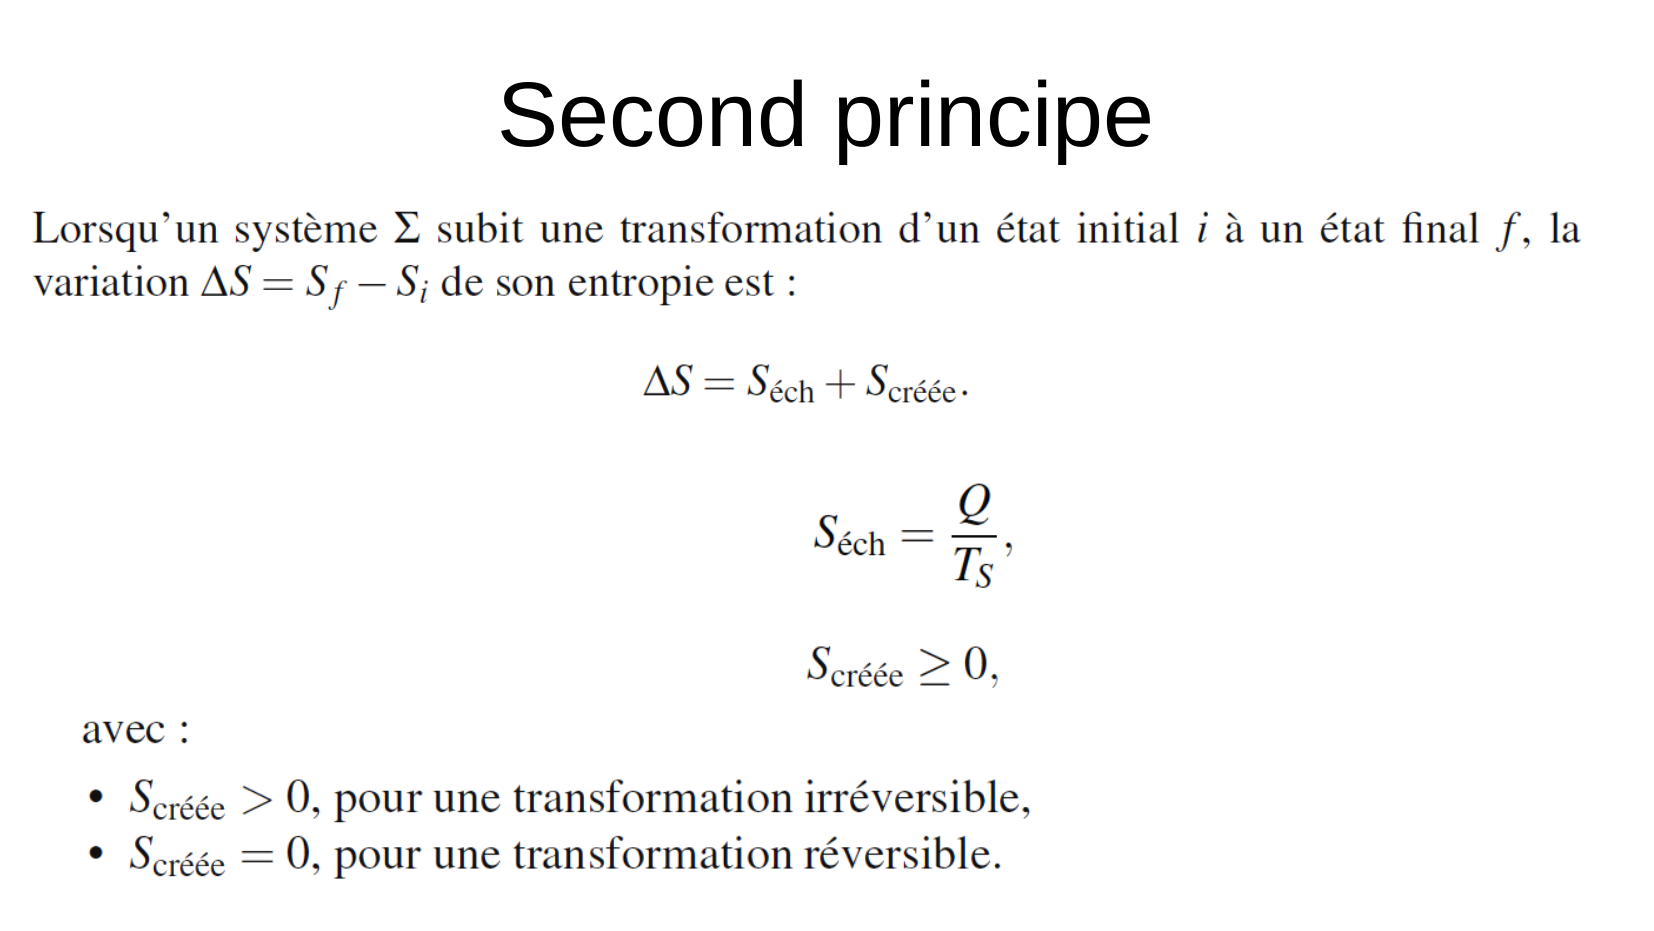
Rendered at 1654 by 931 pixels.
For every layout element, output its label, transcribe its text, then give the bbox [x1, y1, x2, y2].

picture [23, 200, 1654, 438]
picture [59, 460, 1079, 880]
title Second principe [82, 37, 1571, 193]
